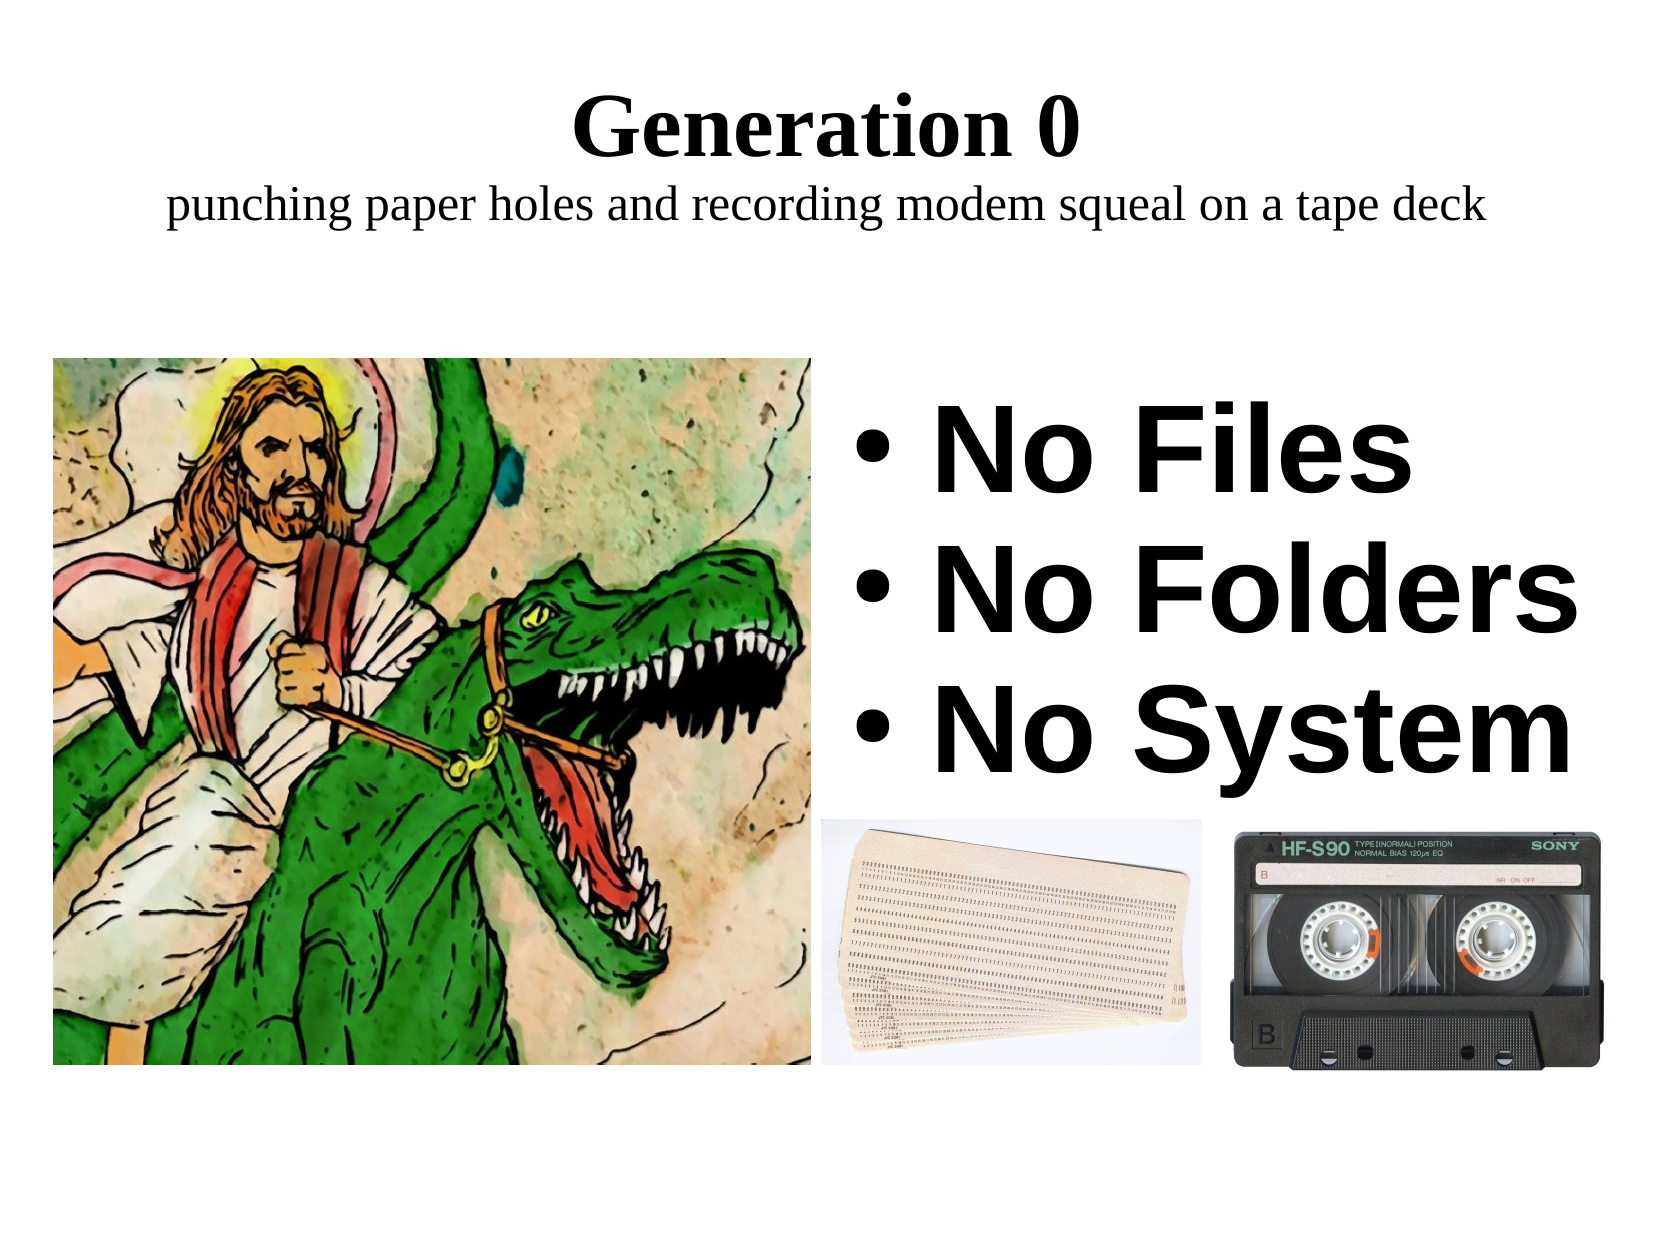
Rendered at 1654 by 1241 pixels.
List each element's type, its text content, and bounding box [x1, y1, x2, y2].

table_header No Files No Folders No System [836, 372, 1613, 806]
picture [53, 358, 811, 1066]
picture [821, 819, 1202, 1066]
picture [1222, 819, 1621, 1081]
title Generation 0 punching paper holes and recording modem squeal on a tape deck [82, 49, 1571, 257]
